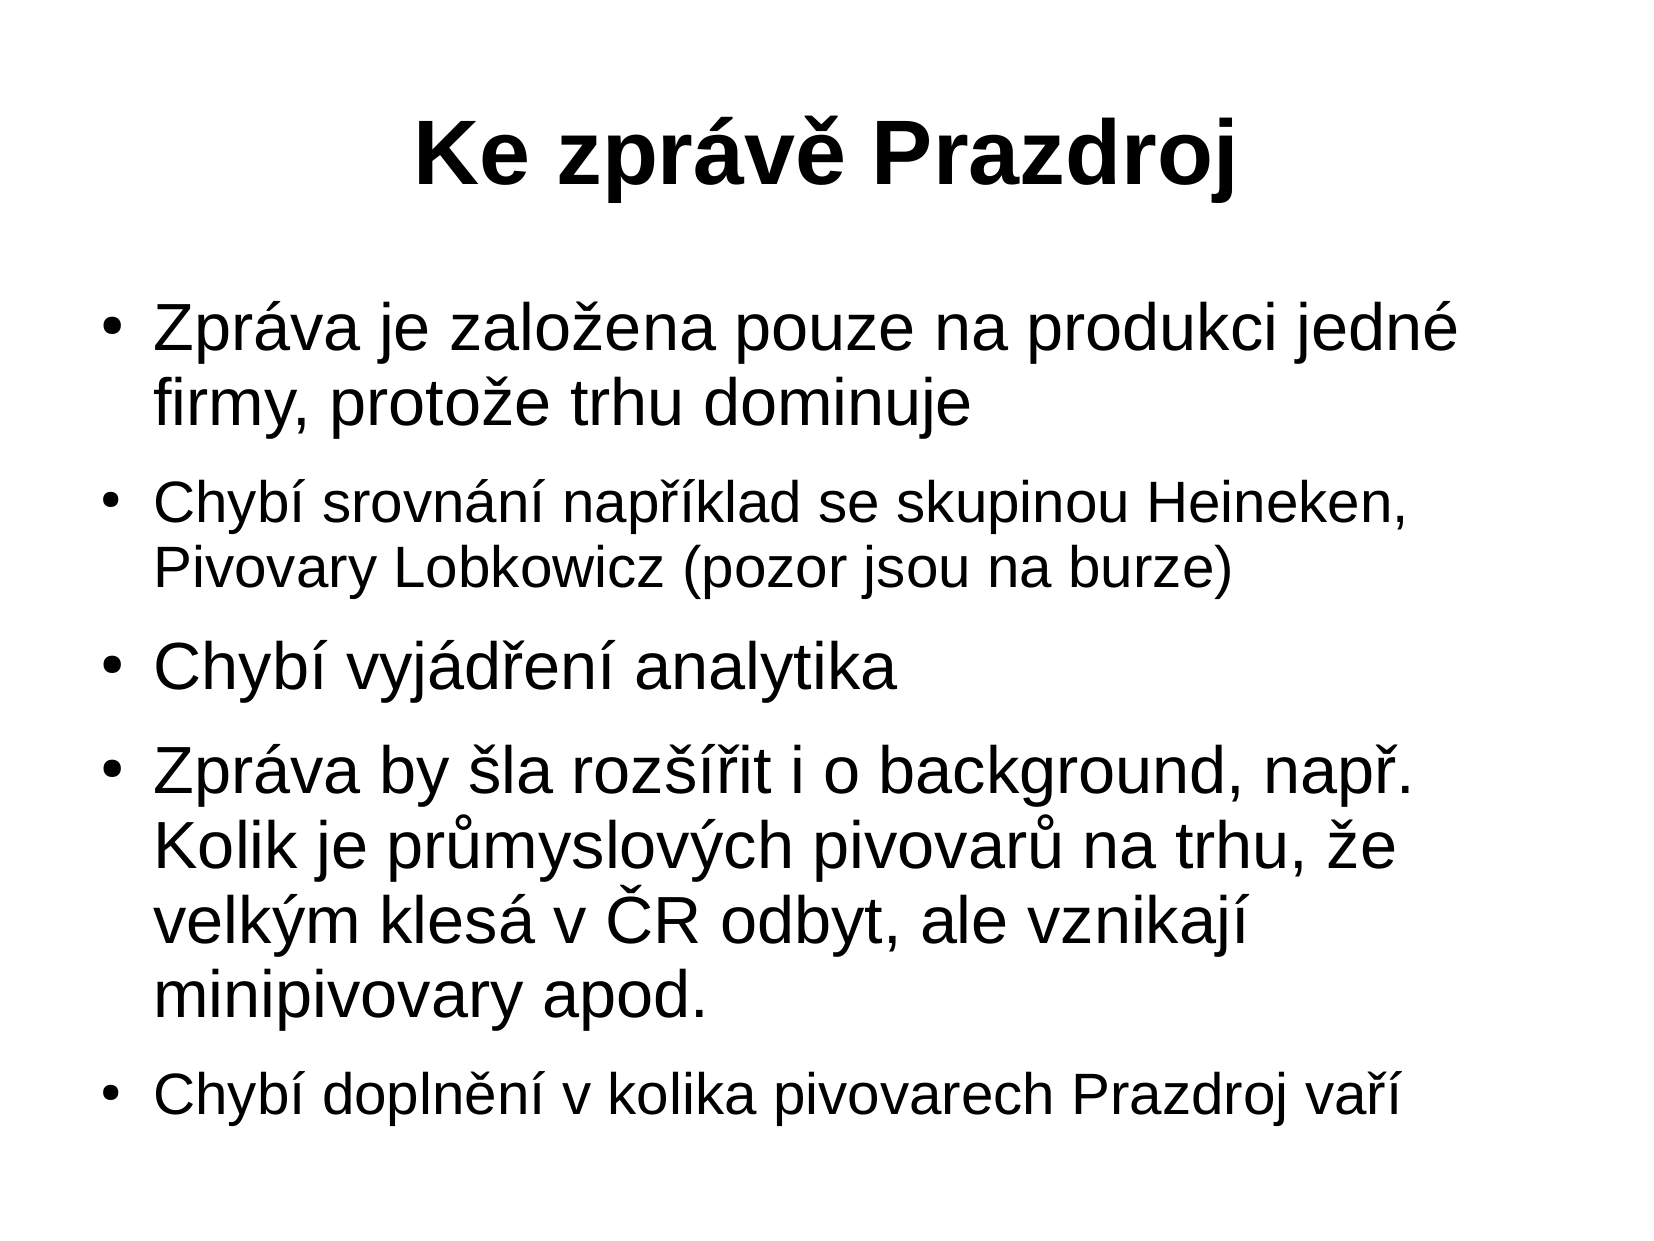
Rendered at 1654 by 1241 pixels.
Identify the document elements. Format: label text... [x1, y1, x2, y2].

title Ke zprávě Prazdroj [82, 49, 1571, 257]
list Zpráva je založena pouze na produkci jedné firmy, protože trhu dominuje Chybí srovnání například se skupinou Heineken, Pivovary Lobkowicz (pozor jsou na burze) Chybí vyjádření analytika Zpráva by šla rozšířit i o background, např. Kolik je průmyslových pivovarů na trhu, že velkým klesá v ČR odbyt, ale vznikají minipivovary apod. Chybí doplnění v kolika pivovarech Prazdroj vaří [82, 290, 1571, 1127]
